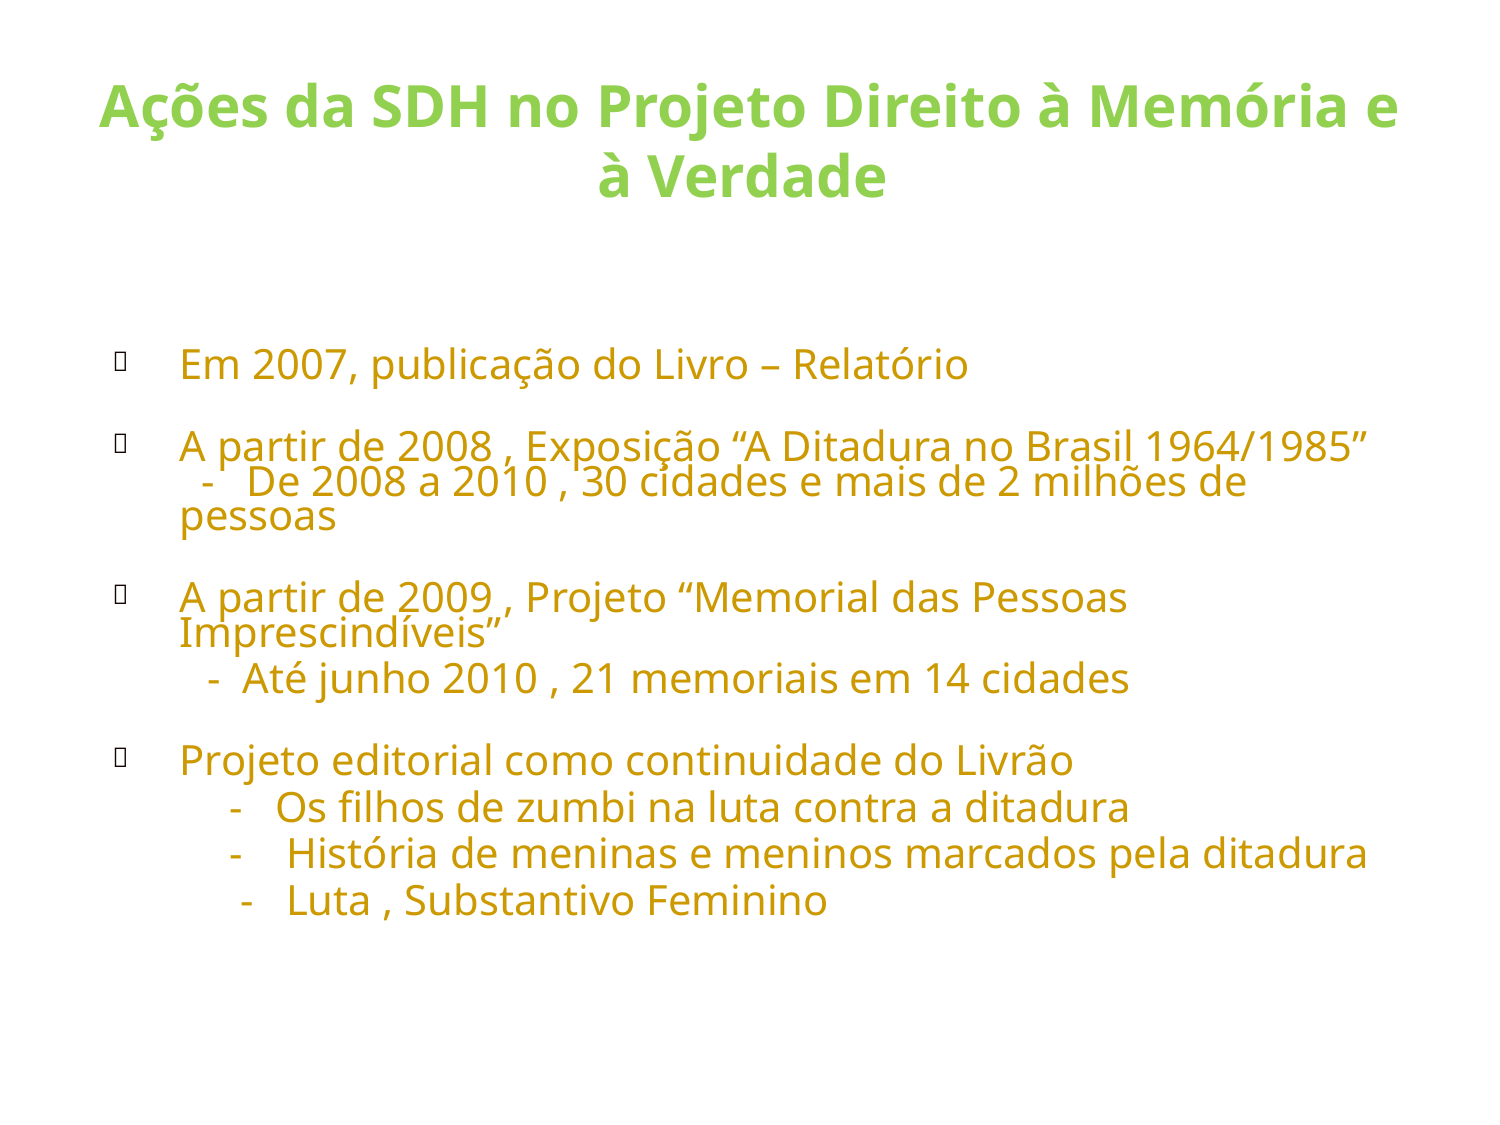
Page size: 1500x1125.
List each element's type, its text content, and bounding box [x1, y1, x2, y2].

list Em 2007, publicação do Livro – Relatório A partir de 2008 , Exposição “A Ditadura no Brasil 1964/1985” - De 2008 a 2010 , 30 cidades e mais de 2 milhões de pessoas A partir de 2009 , Projeto “Memorial das Pessoas Imprescindíveis” - Até junho 2010 , 21 memoriais em 14 cidades Projeto editorial como continuidade do Livrão - Os filhos de zumbi na luta contra a ditadura - História de meninas e meninos marcados pela ditadura - Luta , Substantivo Feminino [75, 262, 1425, 1035]
title Ações da SDH no Projeto Direito à Memória e à Verdade [75, 45, 1425, 233]
